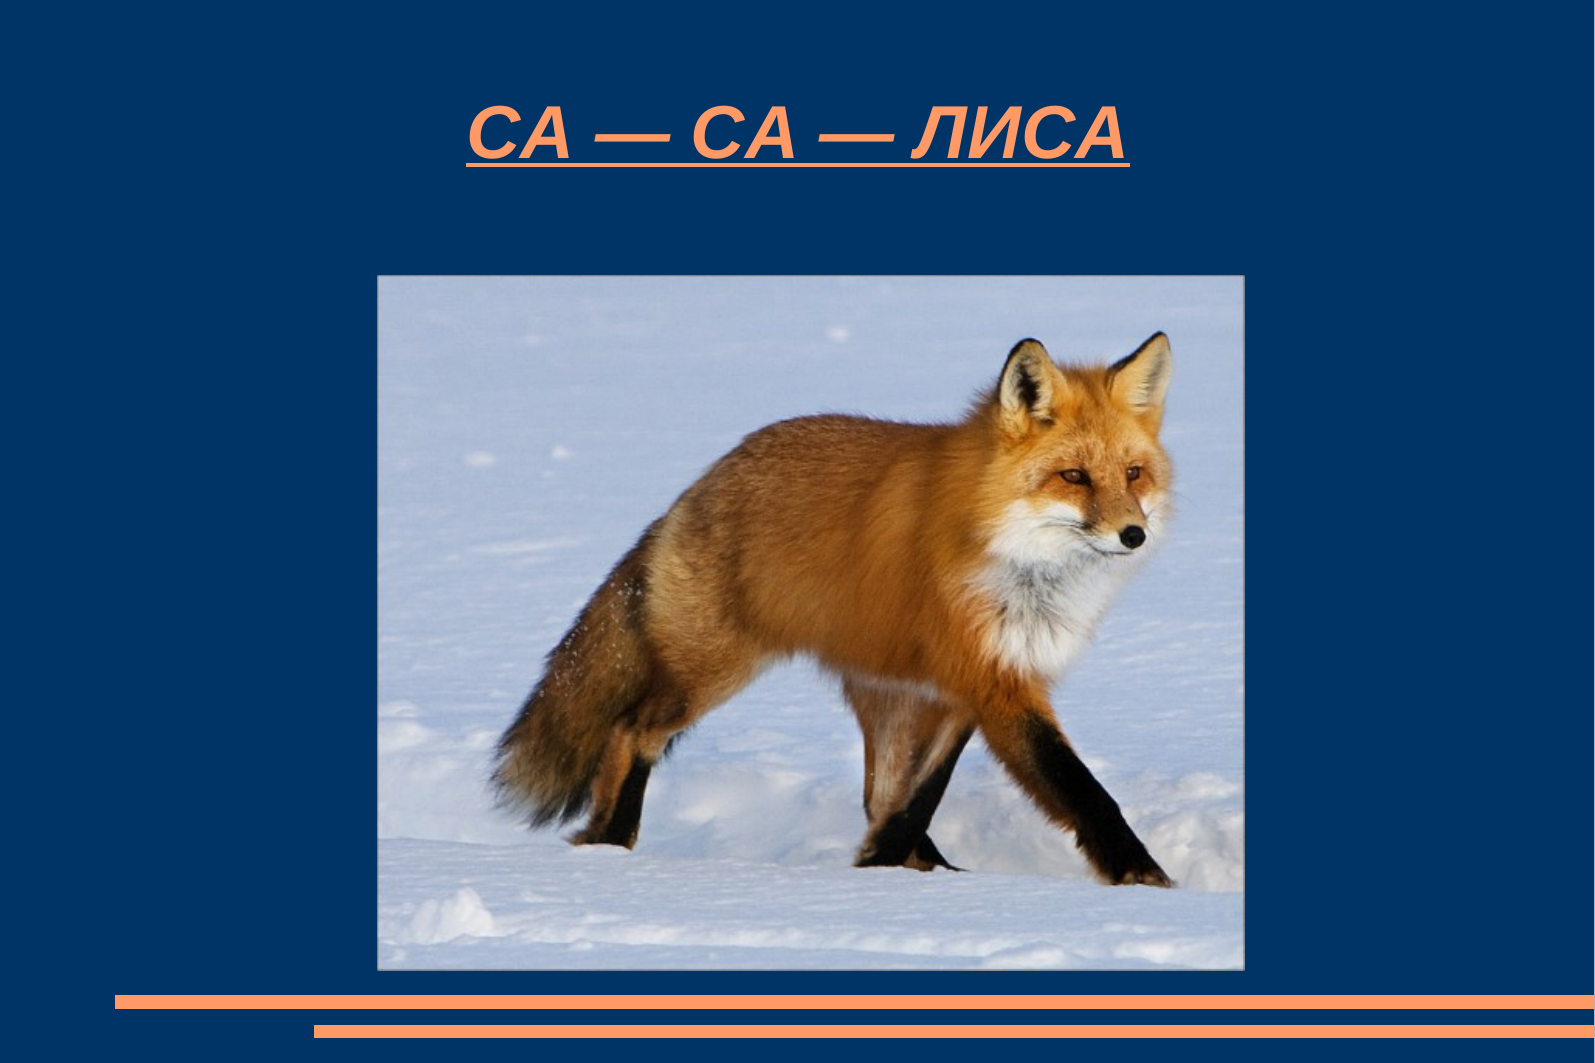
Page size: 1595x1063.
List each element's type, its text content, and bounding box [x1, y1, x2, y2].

title СА — СА — ЛИСА [117, 39, 1479, 218]
picture [377, 276, 1245, 971]
